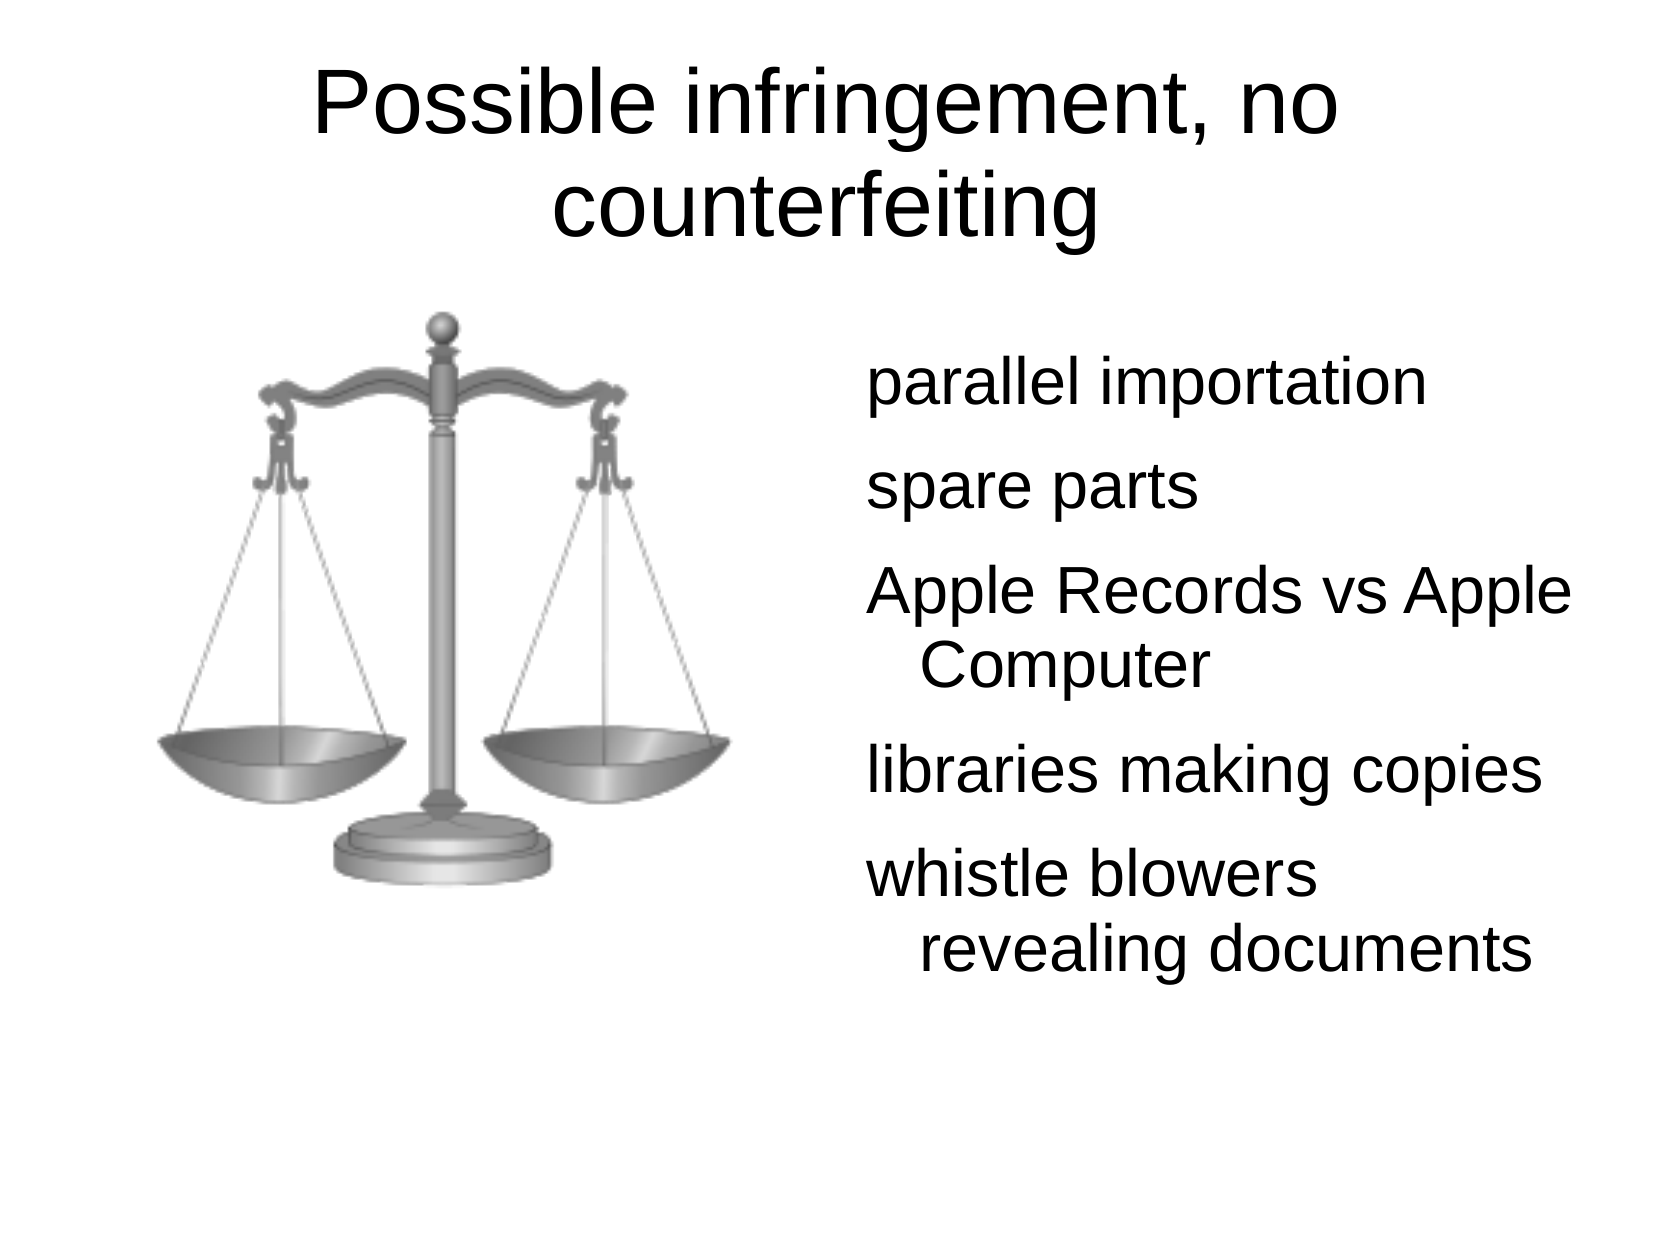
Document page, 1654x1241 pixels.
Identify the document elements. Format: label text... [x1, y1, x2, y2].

list parallel importation spare parts Apple Records vs Apple Computer libraries making copies whistle blowers revealing documents [848, 343, 1576, 1163]
title Possible infringement, no counterfeiting [82, 49, 1571, 257]
picture [150, 299, 739, 901]
